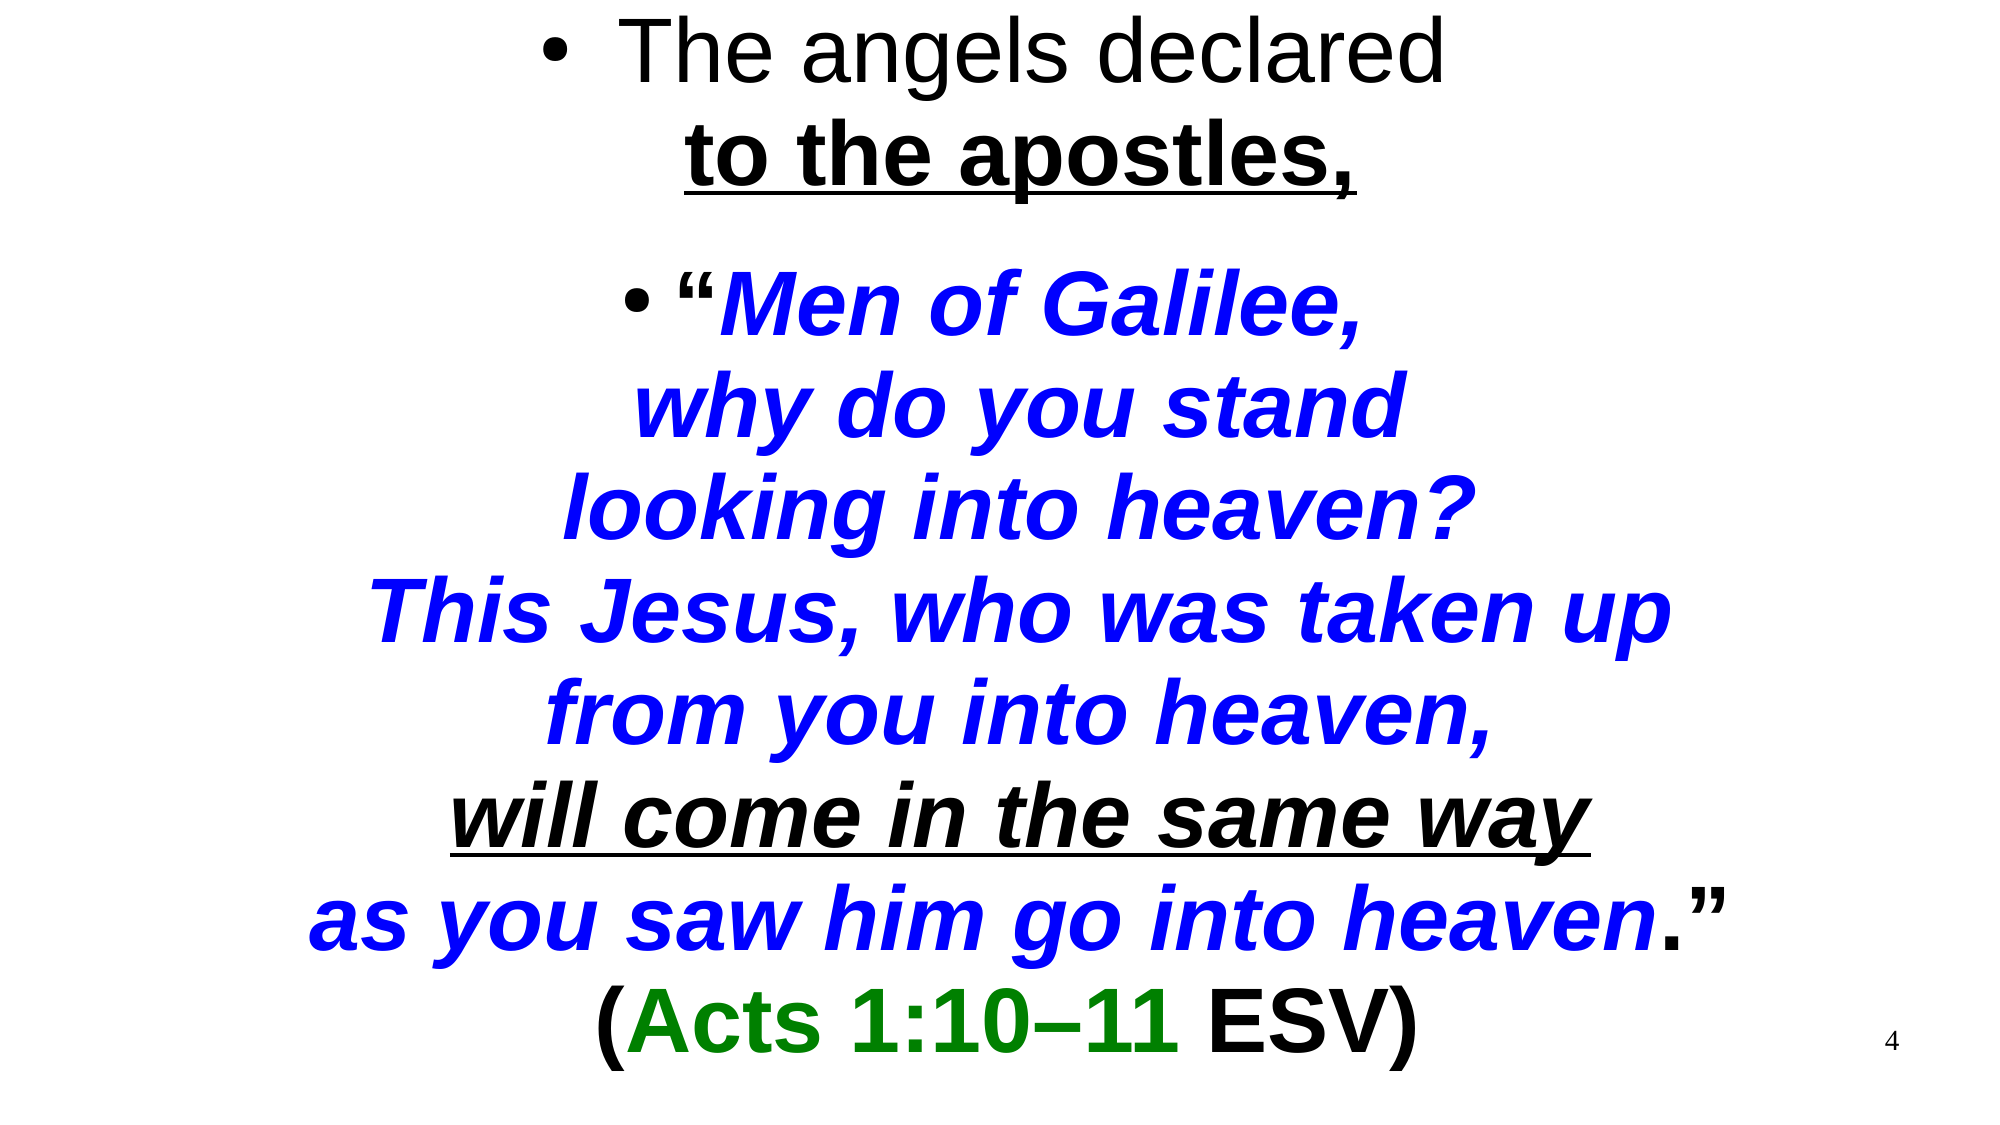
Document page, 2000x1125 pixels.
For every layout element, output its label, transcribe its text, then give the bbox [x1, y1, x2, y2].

list The angels declared to the apostles, “Men of Galilee, why do you stand looking into heaven? This Jesus, who was taken up from you into heaven, will come in the same way as you saw him go into heaven.” (Acts 1:10–11 ESV) [0, 0, 1996, 1123]
